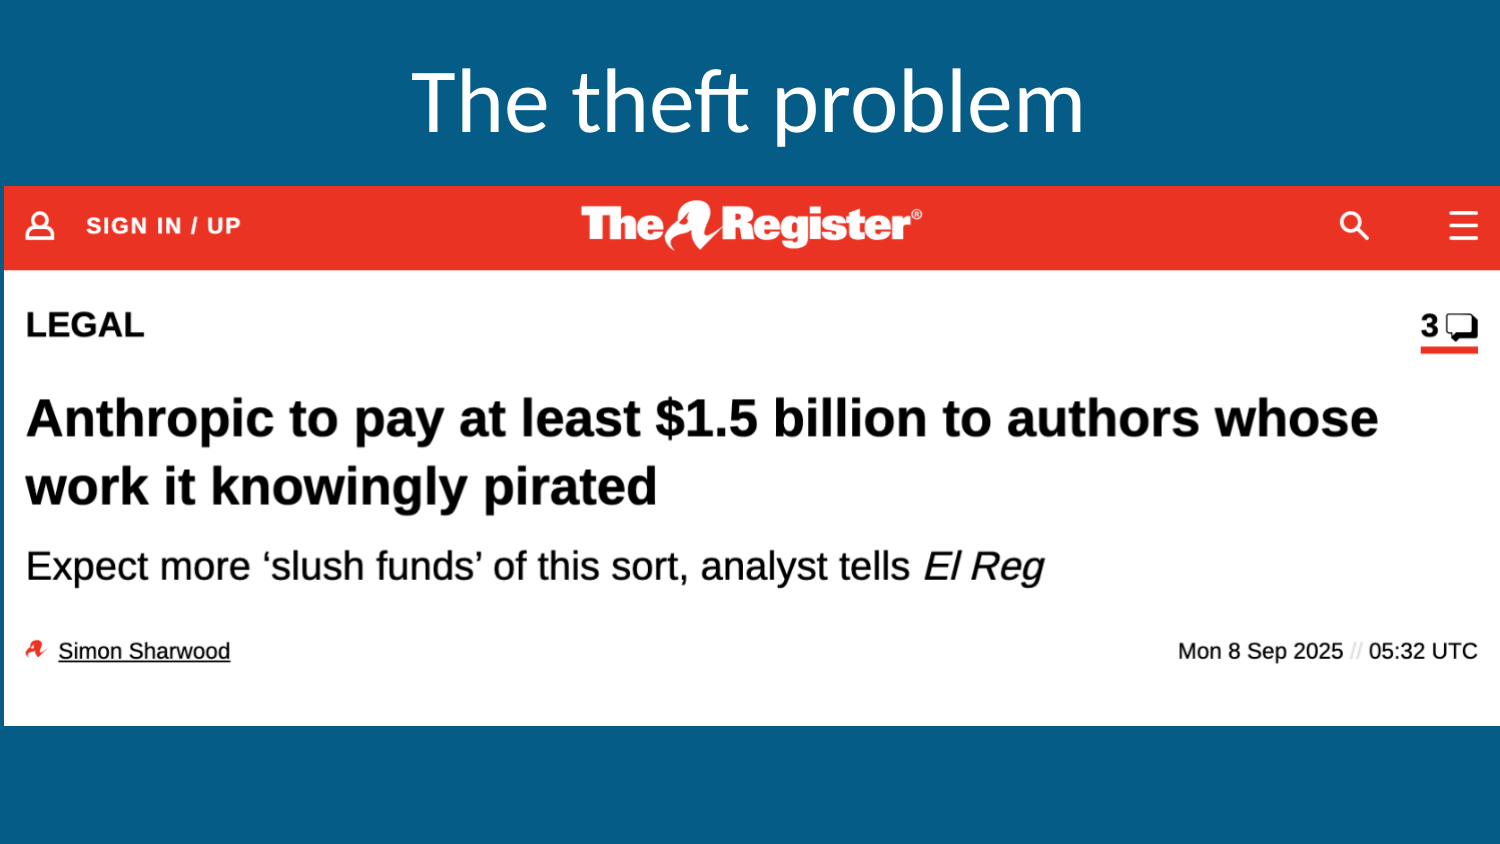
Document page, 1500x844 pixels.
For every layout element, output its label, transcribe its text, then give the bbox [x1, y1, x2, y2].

title The theft problem [75, 33, 1425, 175]
picture [5, 187, 1500, 725]
